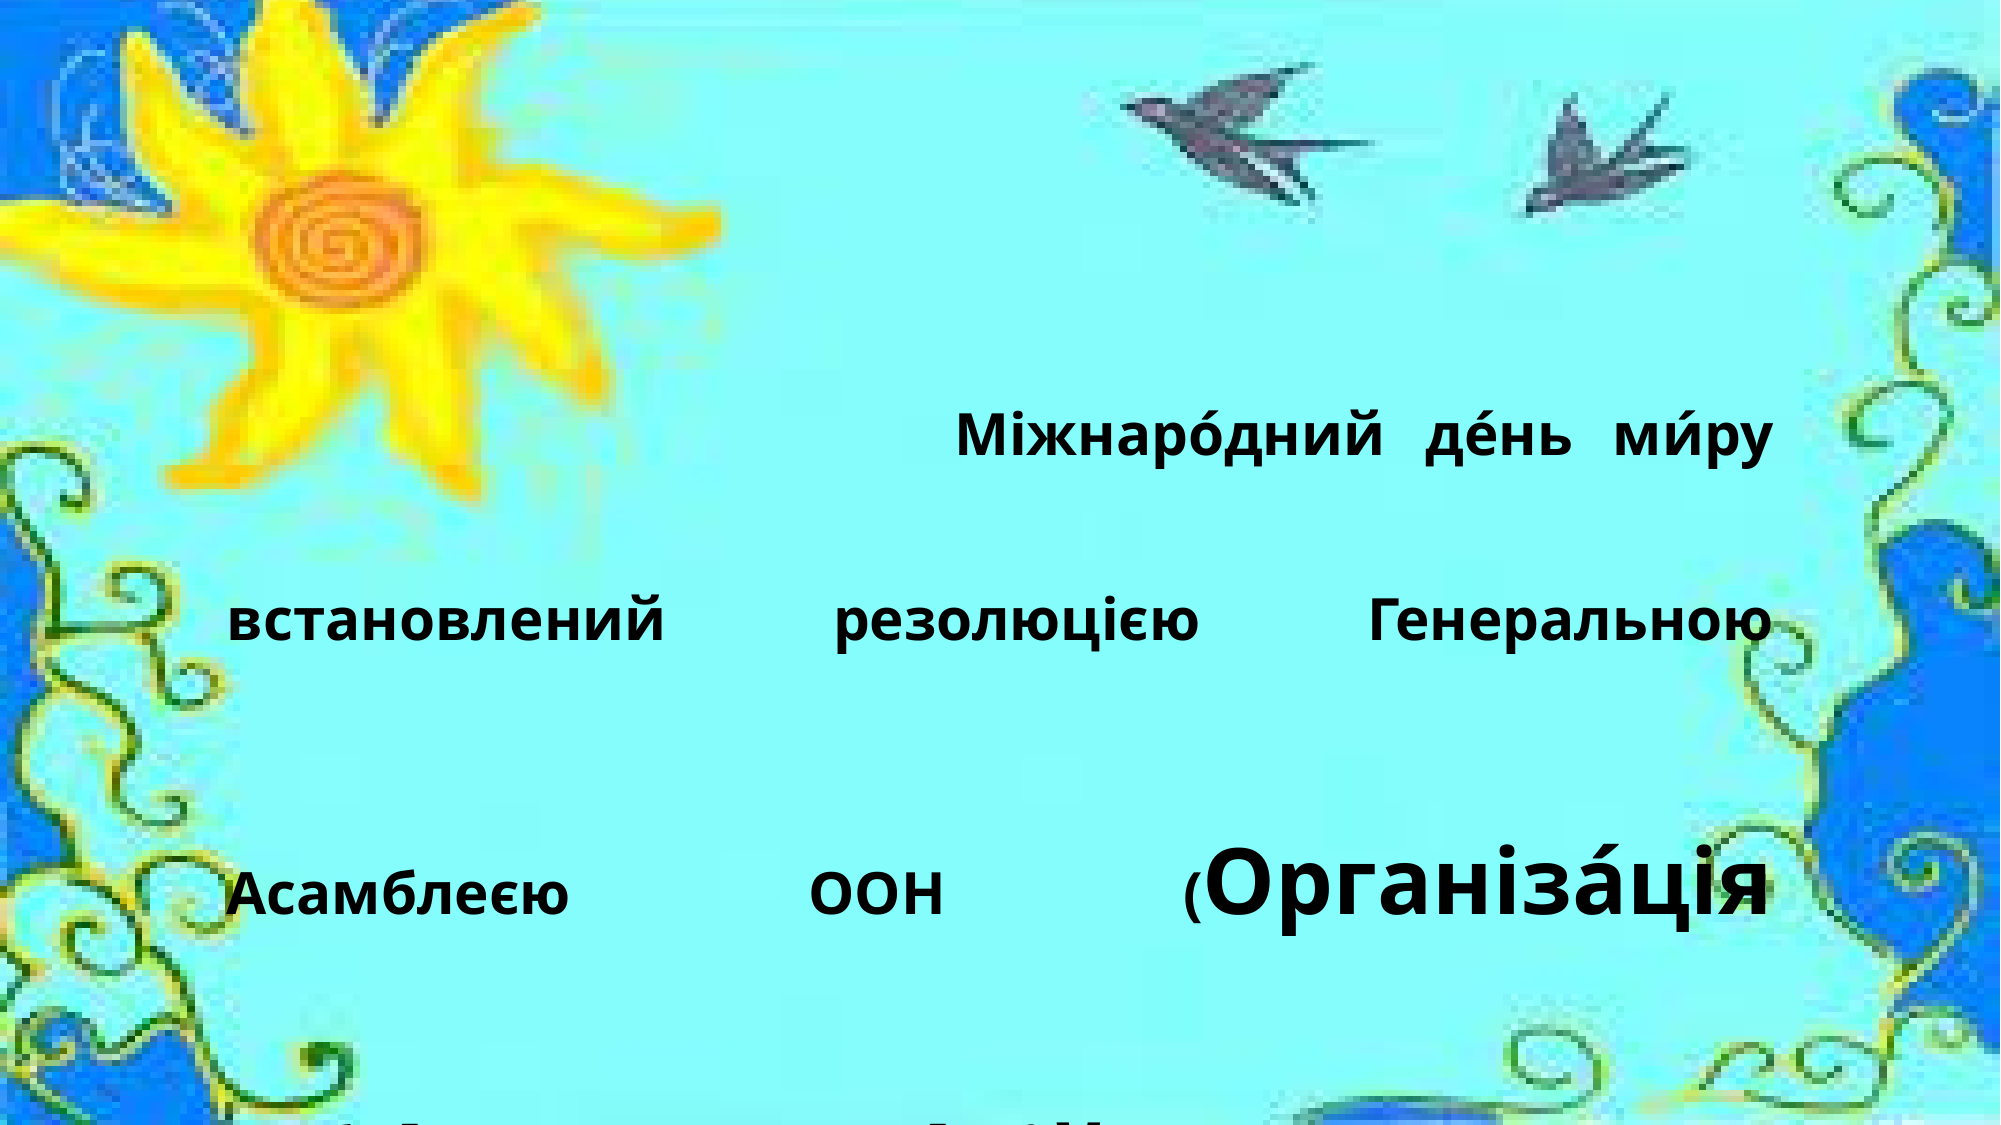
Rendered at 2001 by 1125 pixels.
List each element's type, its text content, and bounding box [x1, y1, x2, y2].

subtitle Міжнаро́дний де́нь ми́ру встановлений резолюцією Генеральною Асамблеєю ООН (Організа́ція Об'є́днаних На́цій) від 30 листопада 1982 р. і відзначалася в 3-й вівторок вересня, згодом Генеральна Асамблея в резолюції 55/282 від 7 вересня 2001 р. ухвалила, що починаючи з 2002 р. Міжнародний день миру буде щорічно відзначатися 21 вересня. [211, 185, 1789, 990]
picture [0, 0, 2000, 1125]
